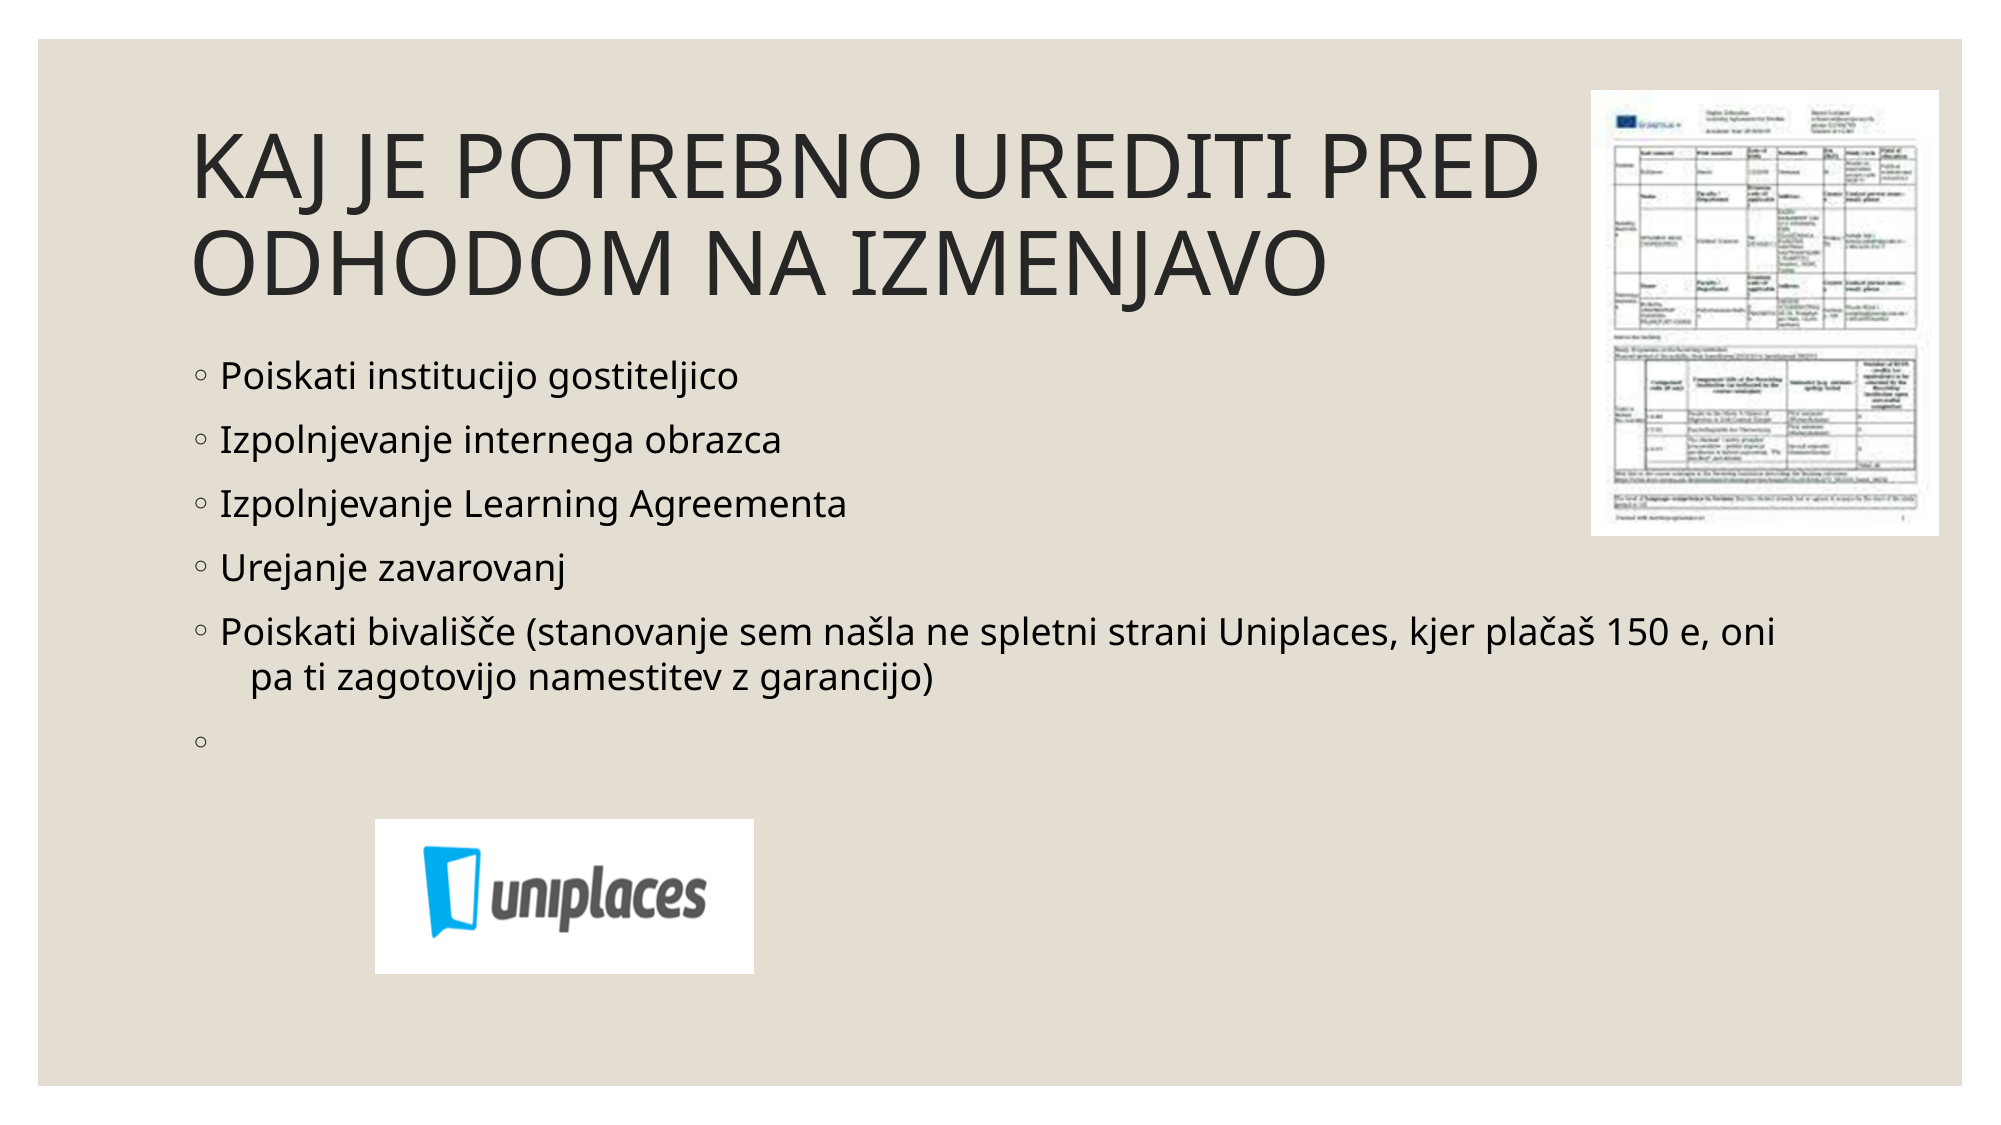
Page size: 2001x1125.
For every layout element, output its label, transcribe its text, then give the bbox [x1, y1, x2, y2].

title KAJ JE POTREBNO UREDITI PRED ODHODOM NA IZMENJAVO [174, 105, 1591, 331]
list Poiskati institucijo gostiteljico Izpolnjevanje internega obrazca Izpolnjevanje Learning Agreementa Urejanje zavarovanj Poiskati bivališče (stanovanje sem našla ne spletni strani Uniplaces, kjer plačaš 150 e, oni pa ti zagotovijo namestitev z garancijo) [174, 345, 1825, 991]
picture [375, 819, 754, 974]
picture [1591, 90, 1939, 536]
